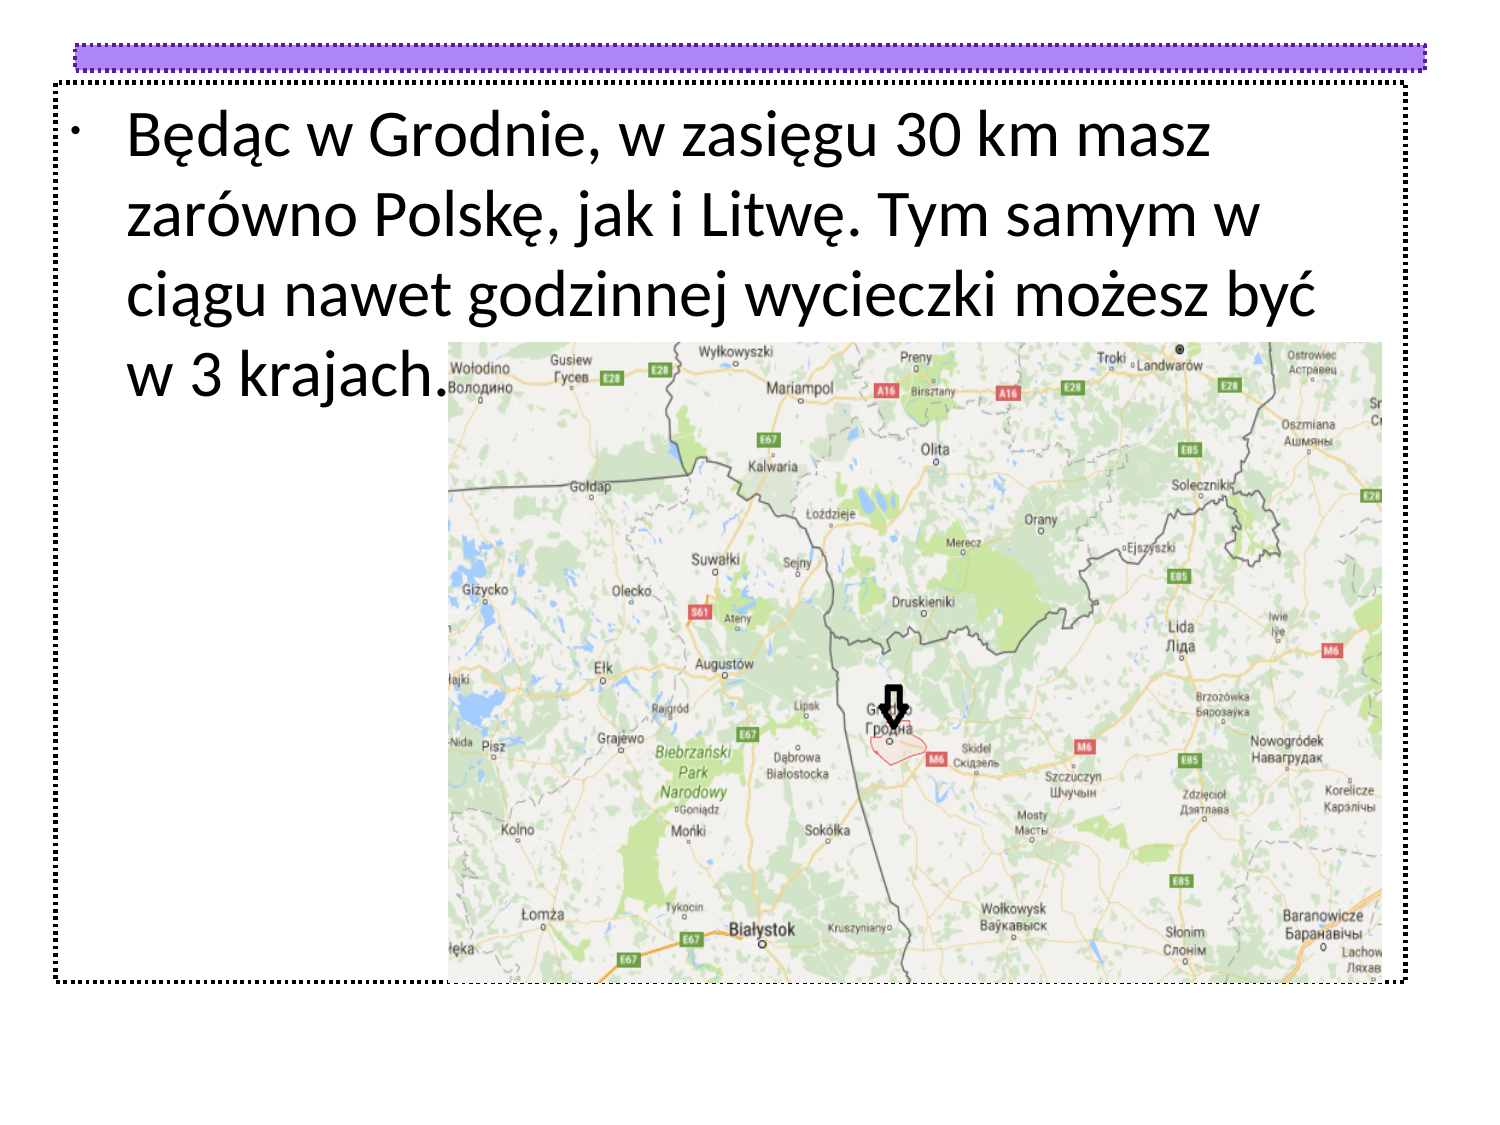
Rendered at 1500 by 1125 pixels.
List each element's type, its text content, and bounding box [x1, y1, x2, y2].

title [75, 45, 1425, 71]
picture [448, 342, 1382, 983]
list Będąc w Grodnie, w zasięgu 30 km masz zarówno Polskę, jak i Litwę. Tym samym w ciągu nawet godzinnej wycieczki możesz być w 3 krajach. [55, 82, 1406, 983]
